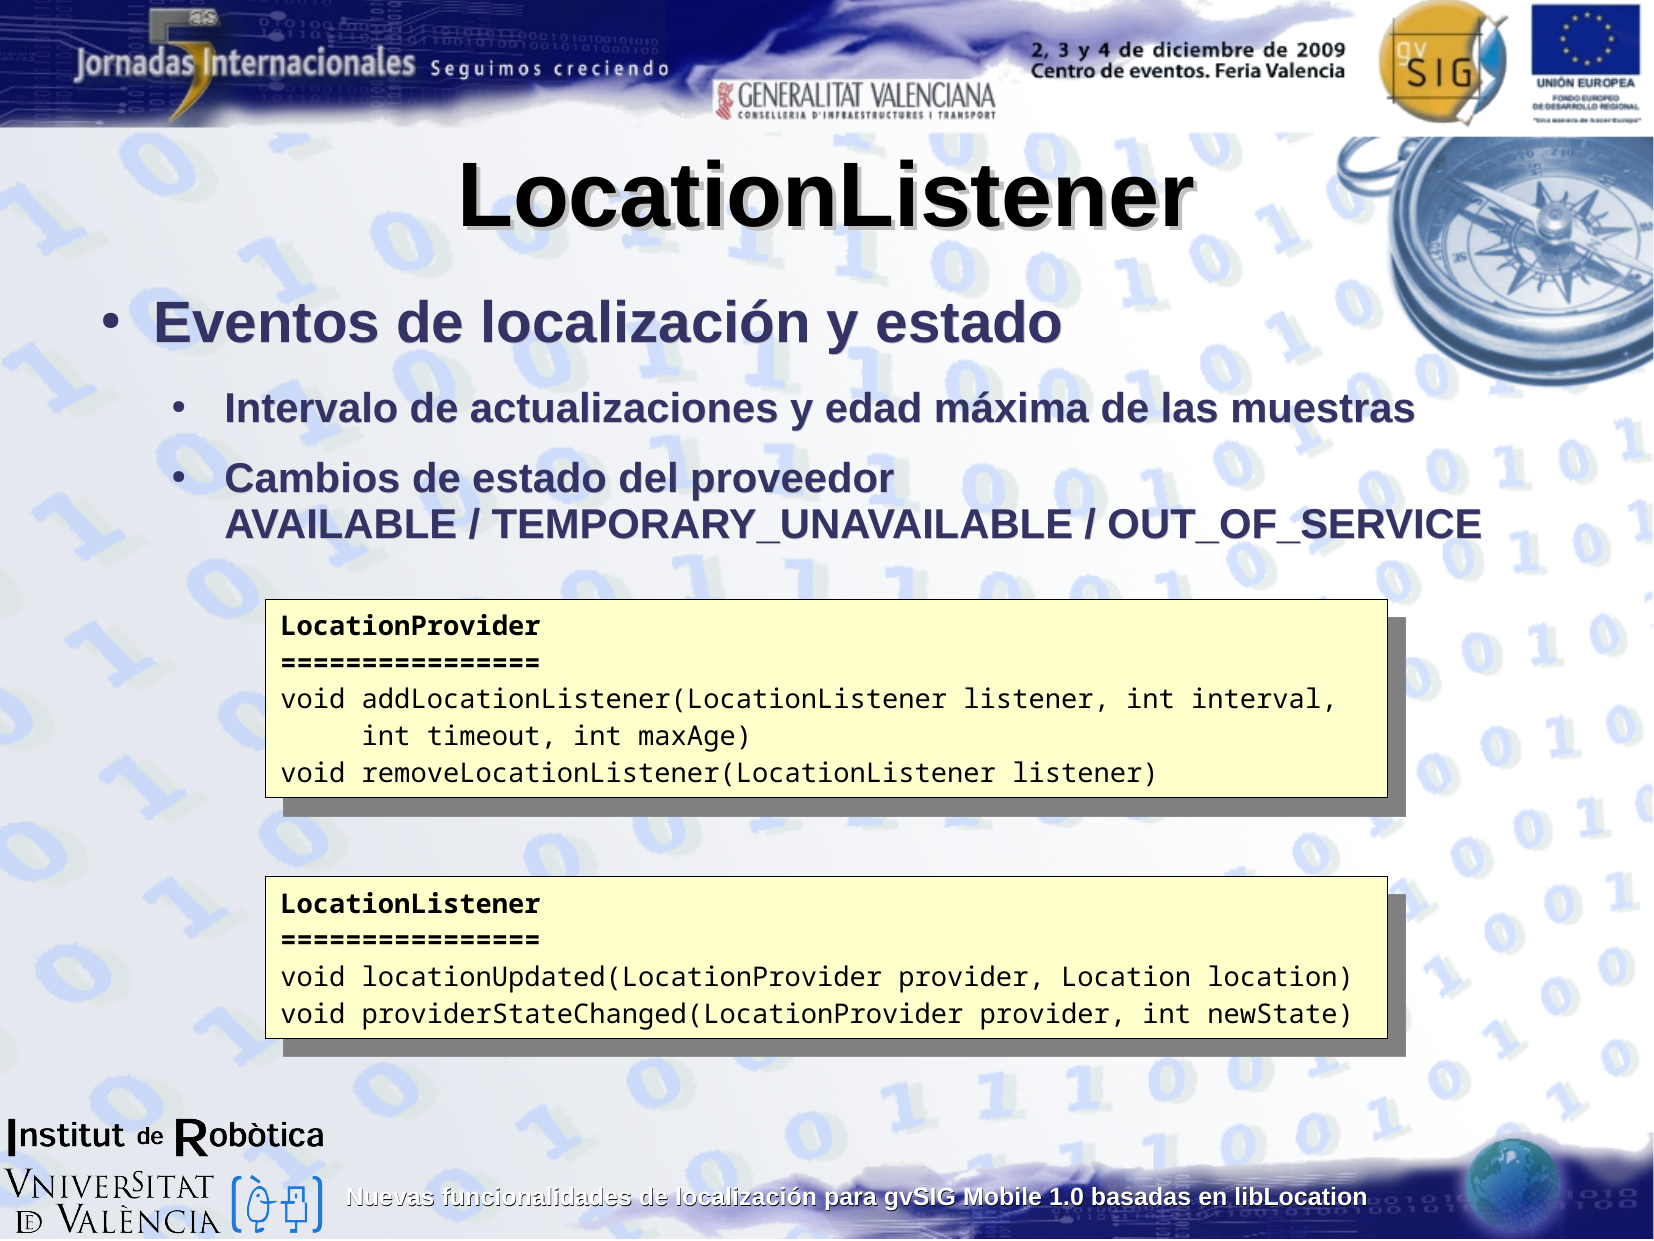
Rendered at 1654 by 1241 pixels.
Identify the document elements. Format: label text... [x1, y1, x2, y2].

text_box LocationListener ================ void locationUpdated(LocationProvider provider, Location location) void providerStateChanged(LocationProvider provider, int newState) [265, 876, 1388, 1017]
text_box LocationProvider ================ void addLocationListener(LocationListener listener, int interval, int timeout, int maxAge) void removeLocationListener(LocationListener listener) [265, 599, 1388, 771]
title LocationListener [82, 90, 1571, 290]
list Eventos de localización y estado Intervalo de actualizaciones y edad máxima de las muestras Cambios de estado del proveedor AVAILABLE / TEMPORARY_UNAVAILABLE / OUT_OF_SERVICE [82, 290, 1571, 1109]
picture [0, 0, 1654, 1239]
